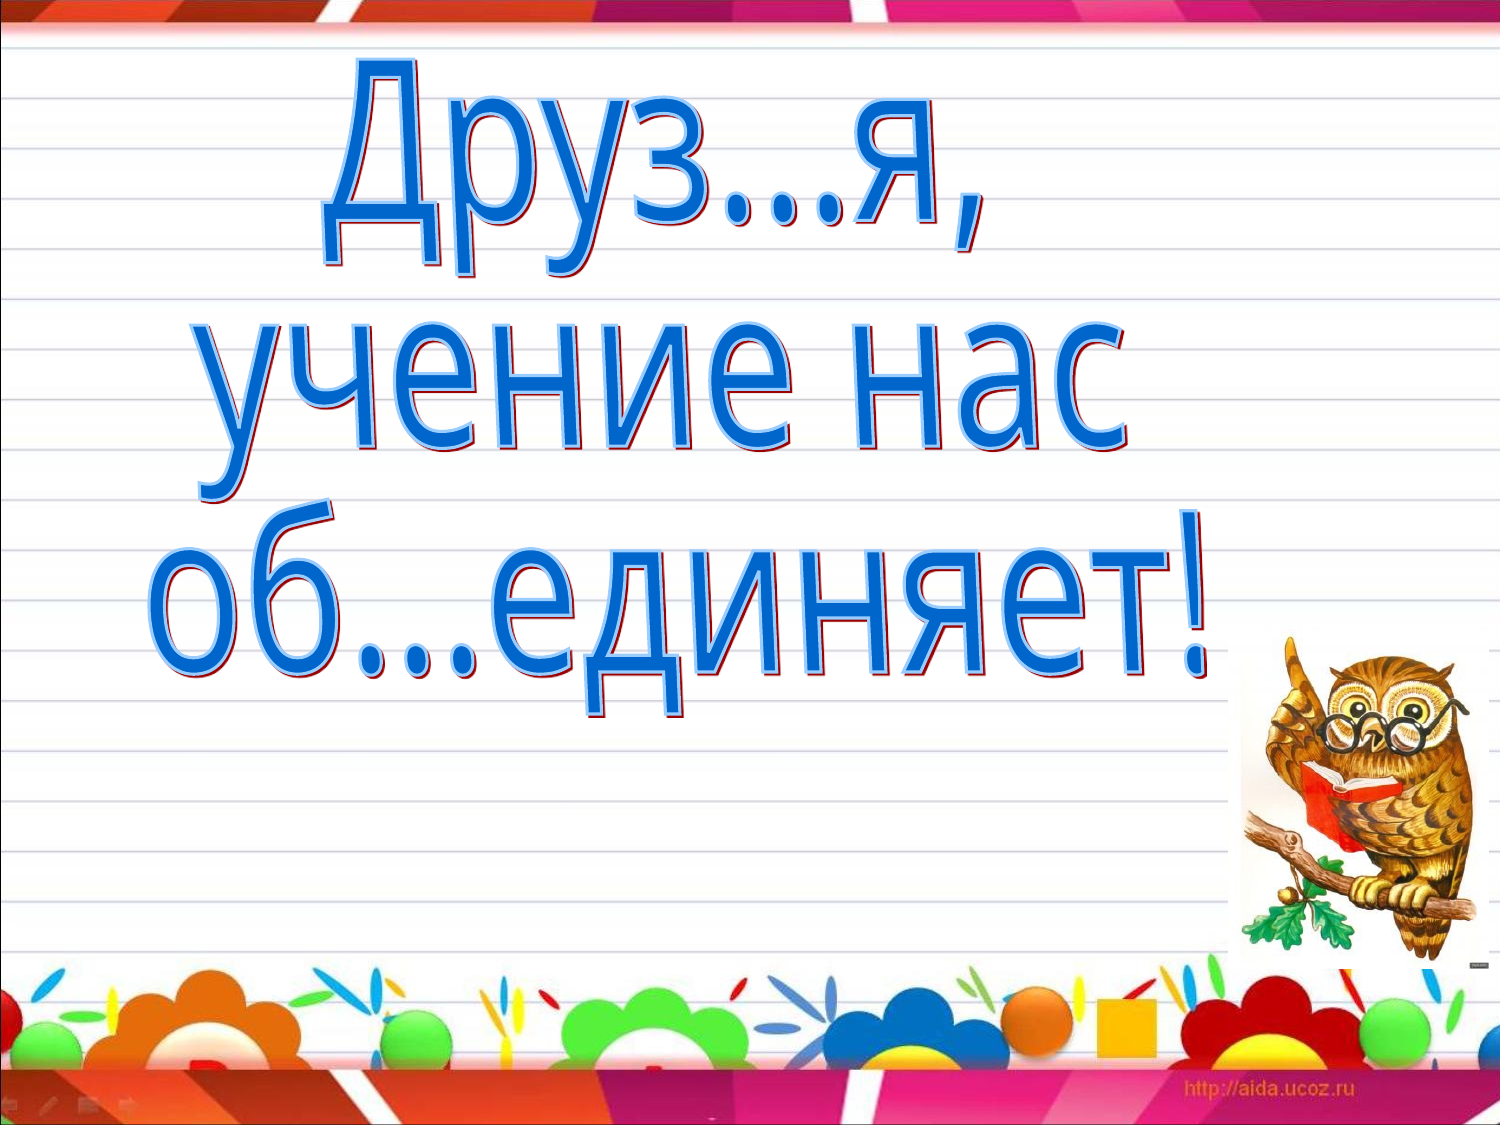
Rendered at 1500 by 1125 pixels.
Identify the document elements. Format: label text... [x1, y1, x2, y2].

text_box Друз...я, учение нас об...единяет! [726, 192, 748, 224]
text_box Друз...я, учение нас об...единяет! [800, 550, 886, 672]
text_box Друз...я, учение нас об...единяет! [405, 644, 428, 676]
text_box Друз...я, учение нас об...единяет! [584, 550, 680, 714]
text_box Друз...я, учение нас об...единяет! [955, 194, 980, 250]
text_box Друз...я, учение нас об...единяет! [449, 97, 534, 275]
text_box Друз...я, учение нас об...единяет! [394, 322, 474, 449]
text_box Друз...я, учение нас об...единяет! [451, 644, 473, 676]
text_box Друз...я, учение нас об...единяет! [1055, 322, 1124, 449]
text_box Друз...я, учение нас об...единяет! [959, 323, 1036, 449]
text_box Друз...я, учение нас об...единяет! [1090, 550, 1166, 672]
text_box Друз...я, учение нас об...единяет! [602, 325, 689, 447]
picture [0, 0, 1500, 1125]
text_box Друз...я, учение нас об...единяет! [709, 322, 789, 449]
text_box Друз...я, учение нас об...единяет! [853, 325, 939, 447]
text_box Друз...я, учение нас об...единяет! [359, 644, 382, 676]
text_box Друз...я, учение нас об...единяет! [690, 550, 777, 672]
text_box Друз...я, учение нас об...единяет! [148, 548, 235, 675]
text_box Друз...я, учение нас об...единяет! [493, 325, 579, 447]
text_box Друз...я, учение нас об...единяет! [190, 325, 278, 501]
text_box Друз...я, учение нас об...единяет! [1002, 548, 1082, 675]
text_box Друз...я, учение нас об...единяет! [903, 550, 982, 672]
text_box Друз...я, учение нас об...единяет! [538, 99, 626, 275]
text_box Друз...я, учение нас об...единяет! [632, 97, 706, 223]
text_box Друз...я, учение нас об...единяет! [772, 192, 794, 224]
text_box Друз...я, учение нас об...единяет! [322, 59, 439, 263]
text_box Друз...я, учение нас об...единяет! [817, 192, 840, 224]
text_box Друз...я, учение нас об...единяет! [290, 325, 374, 447]
text_box Друз...я, учение нас об...единяет! [1180, 510, 1200, 627]
text_box Друз...я, учение нас об...единяет! [252, 499, 337, 675]
text_box Друз...я, учение нас об...единяет! [854, 99, 934, 221]
text_box Друз...я, учение нас об...единяет! [492, 548, 572, 675]
